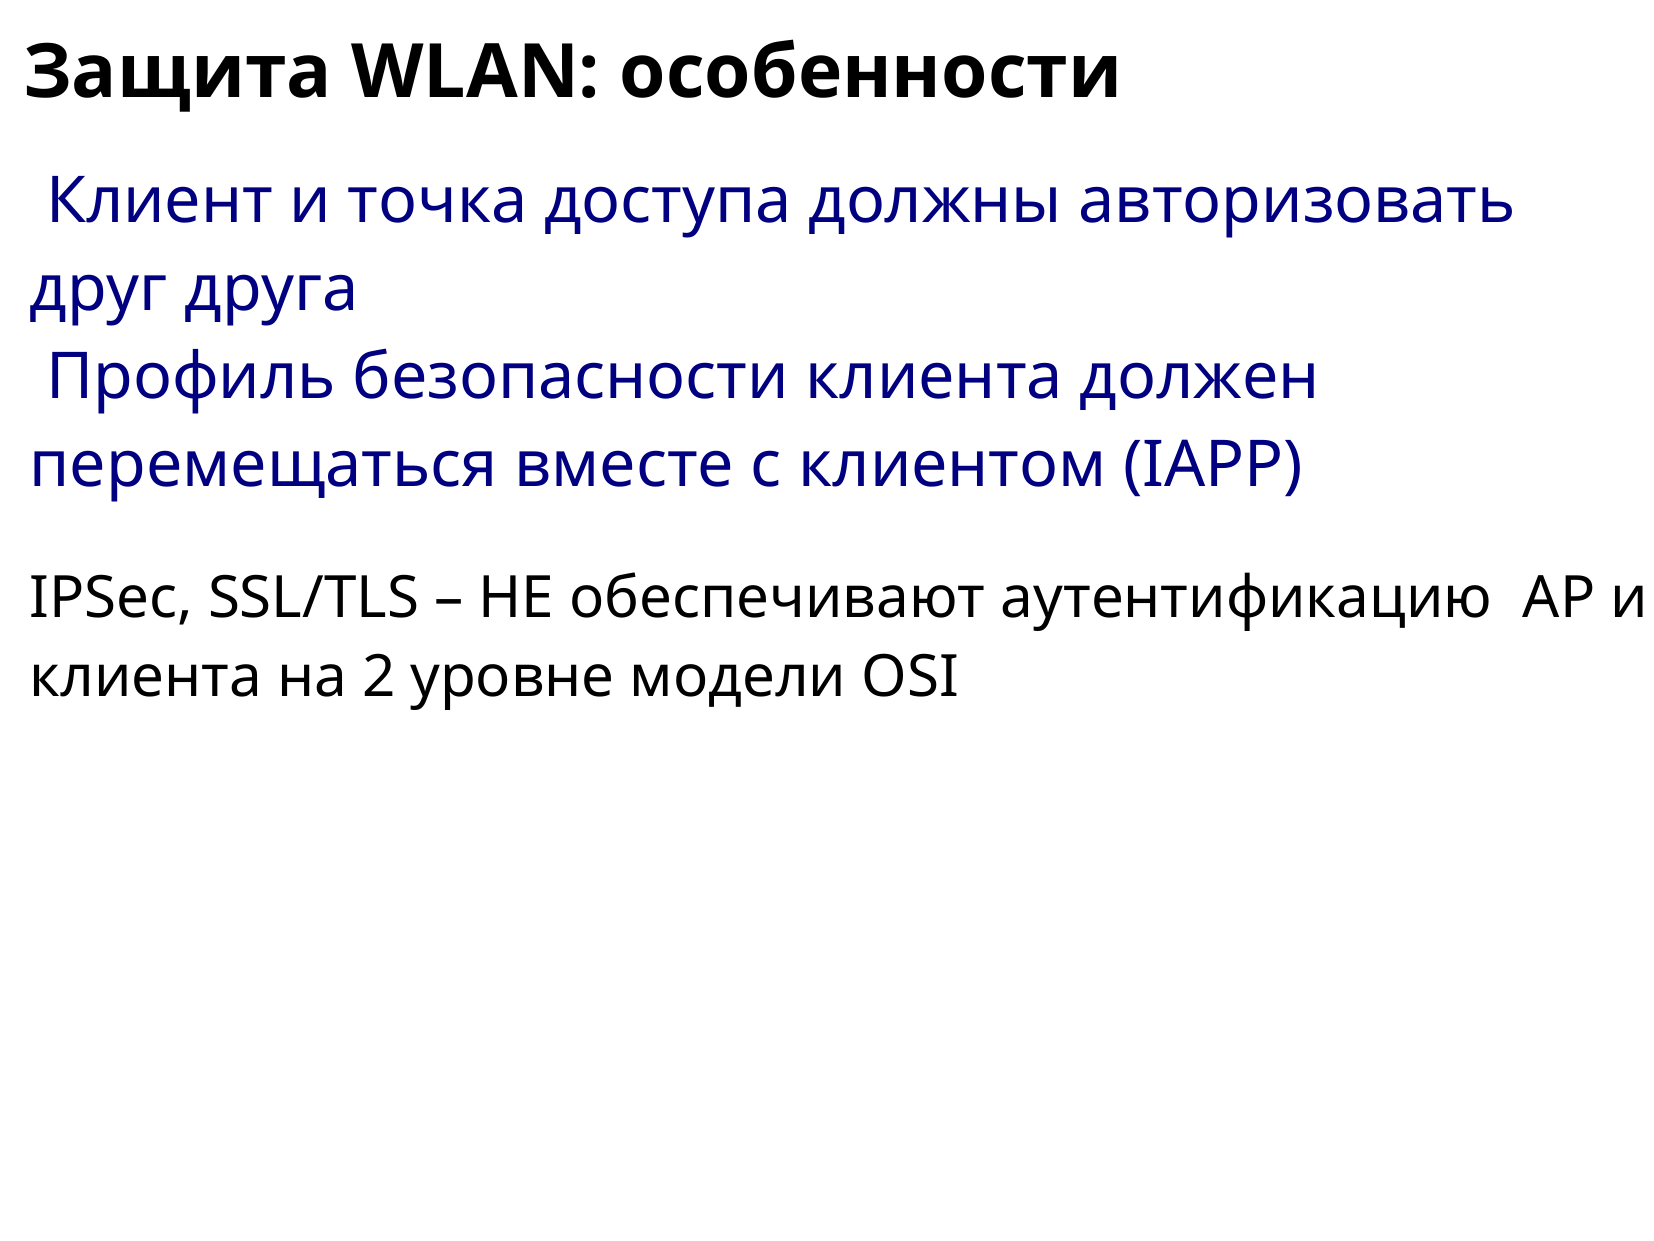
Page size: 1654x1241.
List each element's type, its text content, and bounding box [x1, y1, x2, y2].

text_box Защита WLAN: особенности [23, 17, 1630, 110]
text_box Клиент и точка доступа должны авторизовать друг друга Профиль безопасности клиента должен перемещаться вместе с клиентом (IAPP) [29, 153, 1625, 502]
text_box IPSec, SSL/TLS – НЕ обеспечивают аутентификацию AP и клиента на 2 уровне модели OSI [29, 555, 1654, 697]
